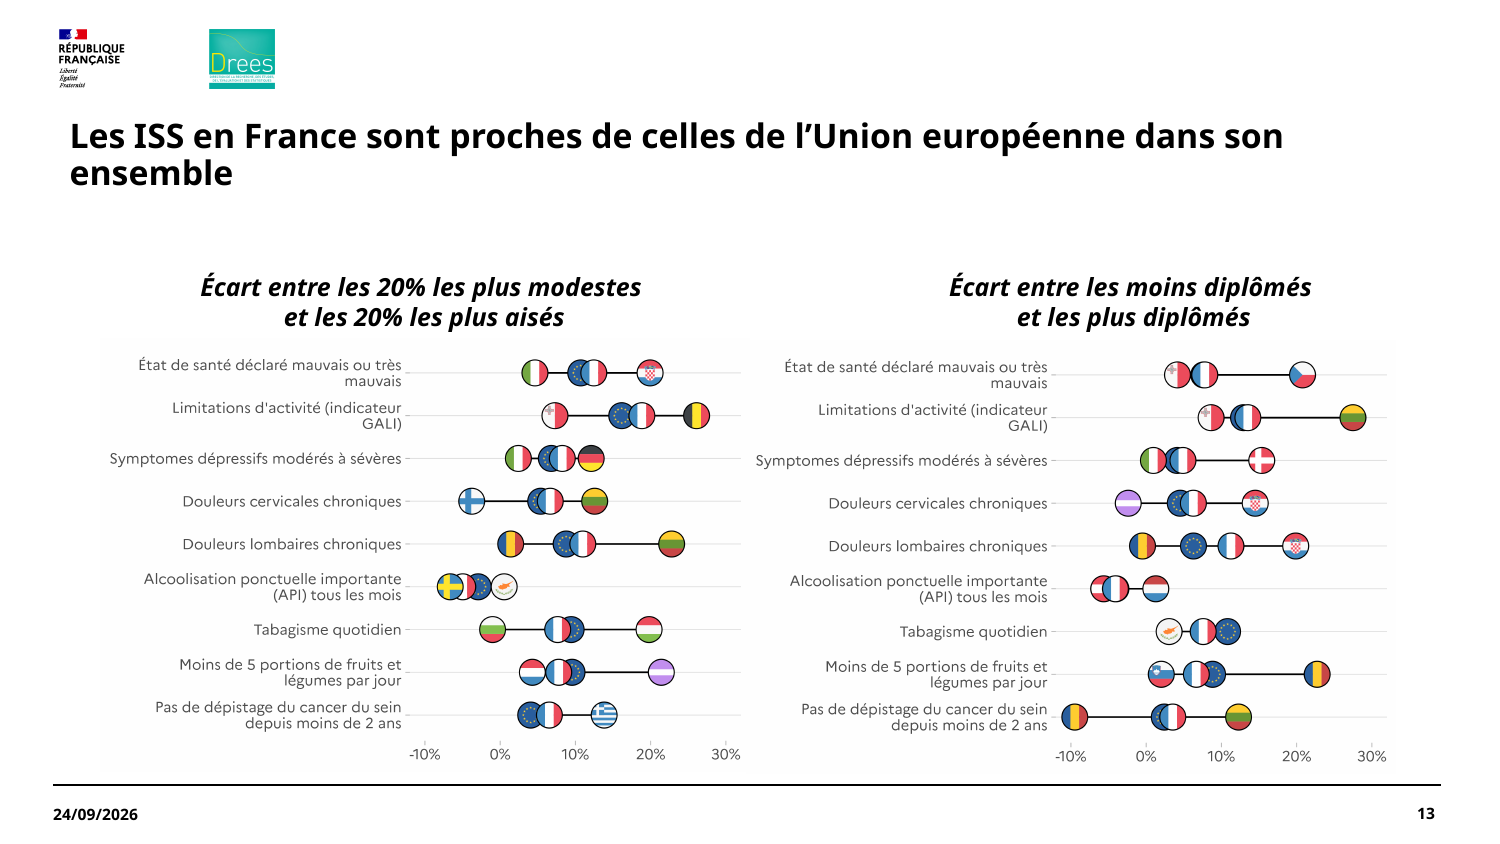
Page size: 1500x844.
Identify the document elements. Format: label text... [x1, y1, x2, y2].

picture [100, 338, 1396, 774]
slide_number 25/11/2024 [53, 787, 246, 844]
picture [47, 17, 136, 107]
text_box Écart entre les 20% les plus modestes et les 20% les plus aisés [185, 264, 664, 338]
picture [209, 29, 275, 89]
text_box Écart entre les moins diplômés et les plus diplômés [934, 264, 1334, 340]
title Les ISS en France sont proches de celles de l’Union européenne dans son ensemble [53, 112, 1436, 201]
